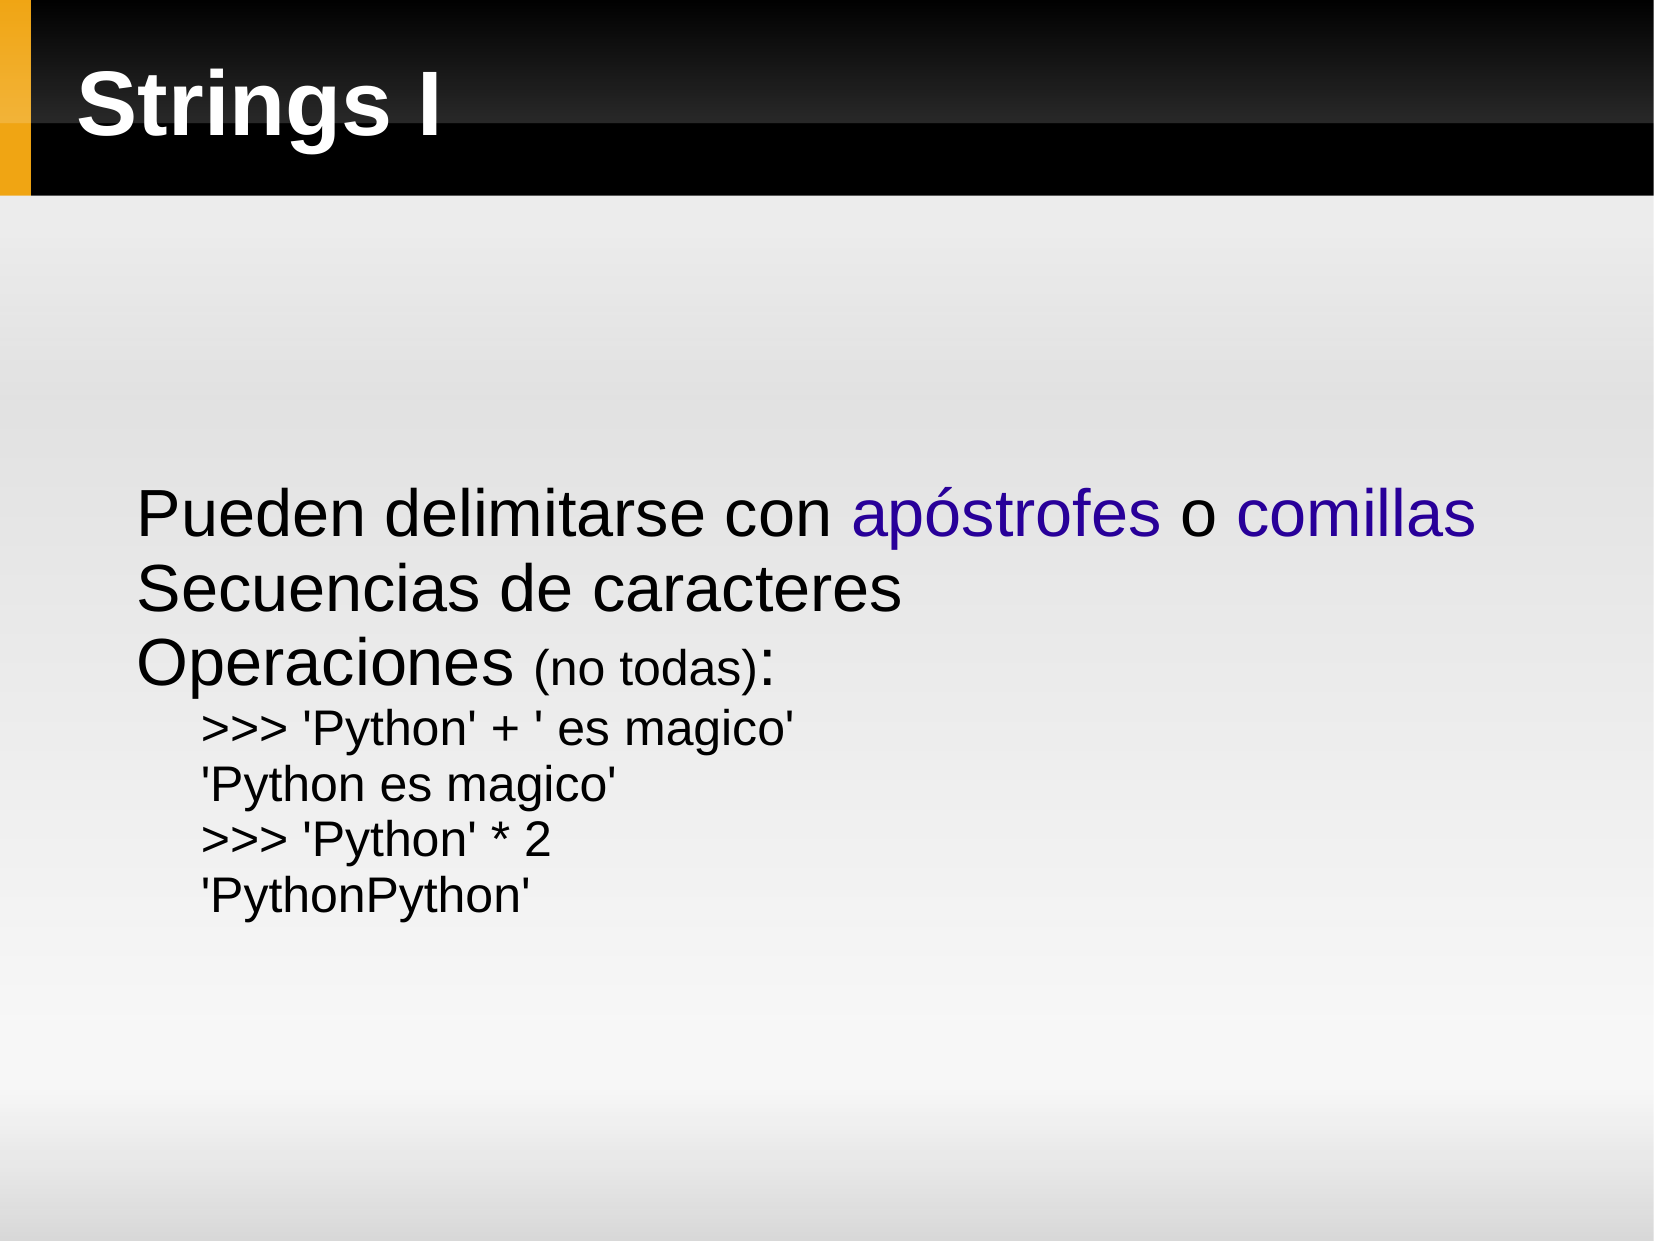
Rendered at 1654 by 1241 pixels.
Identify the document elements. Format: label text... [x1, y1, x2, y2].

subtitle Pueden delimitarse con apóstrofes o comillas Secuencias de caracteres Operaciones (no todas): >>> 'Python' + ' es magico' 'Python es magico' >>> 'Python' * 2 'PythonPython' [82, 297, 1571, 1102]
title Strings I [76, 7, 1565, 200]
picture [0, 0, 1654, 1241]
